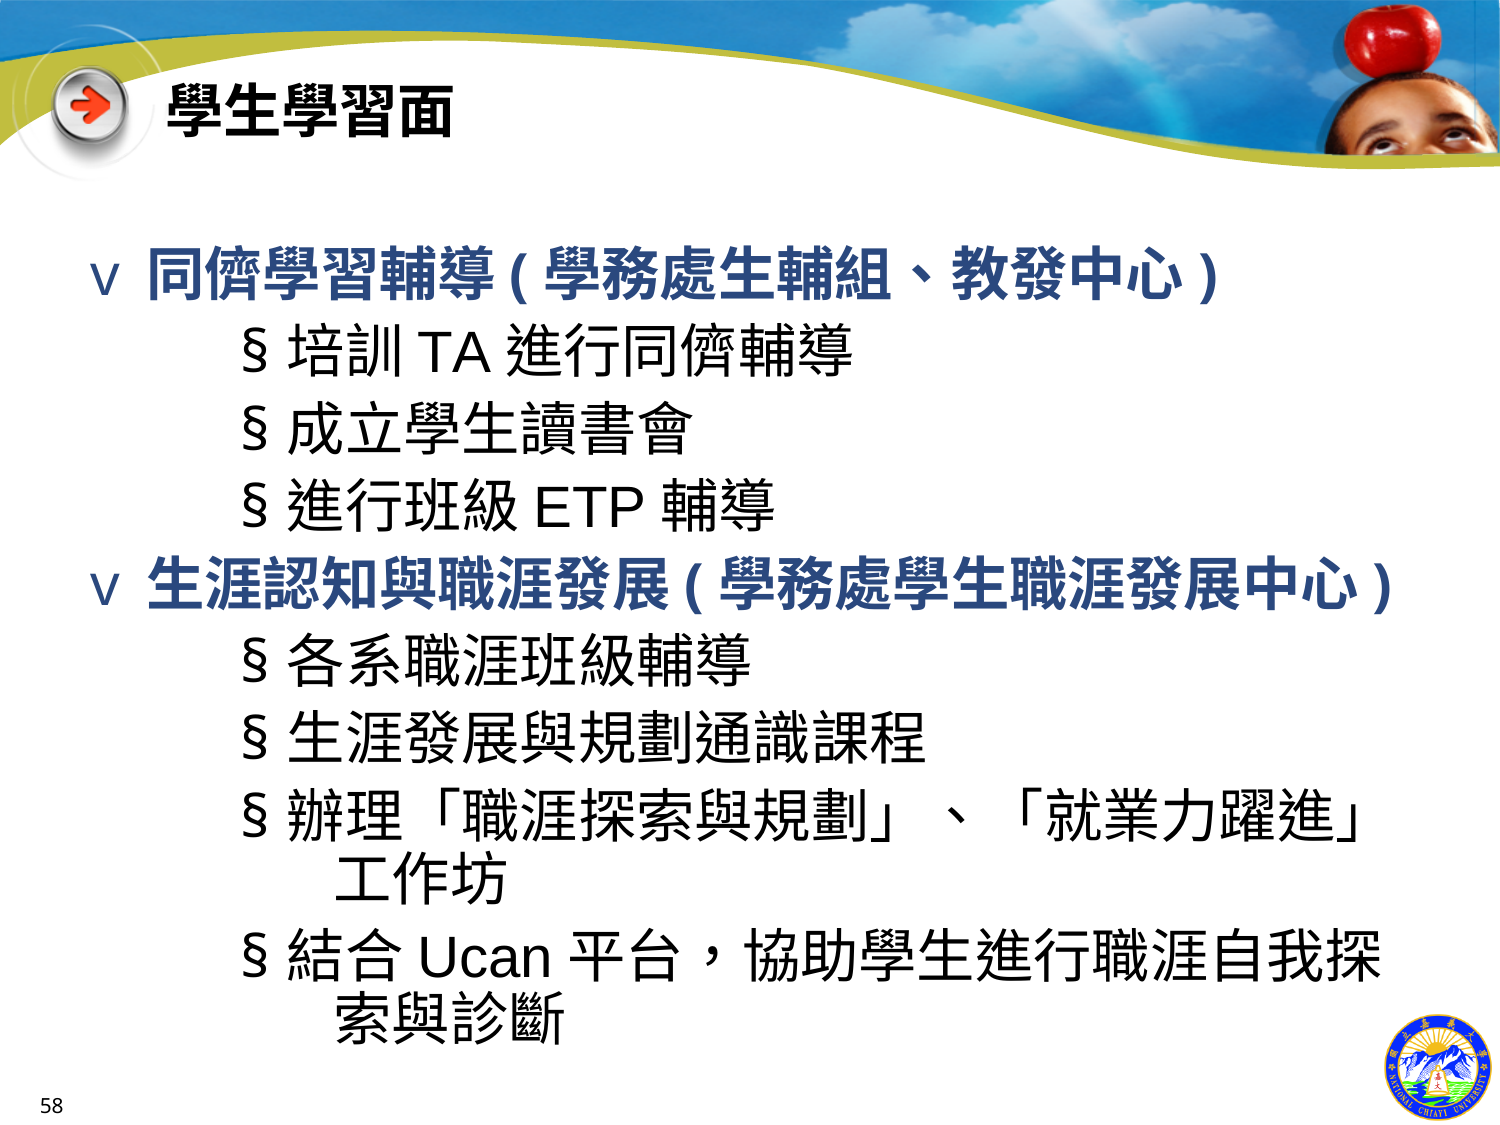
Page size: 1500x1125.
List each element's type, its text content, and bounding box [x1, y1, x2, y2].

title 學生學習面 [150, 62, 888, 155]
list 同儕學習輔導(學務處生輔組、教發中心) 培訓TA進行同儕輔導 成立學生讀書會 進行班級ETP輔導 生涯認知與職涯發展(學務處學生職涯發展中心) 各系職涯班級輔導 生涯發展與規劃通識課程 辦理「職涯探索與規劃」、「就業力躍進」工作坊 結合Ucan平台，協助學生進行職涯自我探索與診斷 [75, 237, 1426, 1071]
text_box [24, 1084, 376, 1125]
